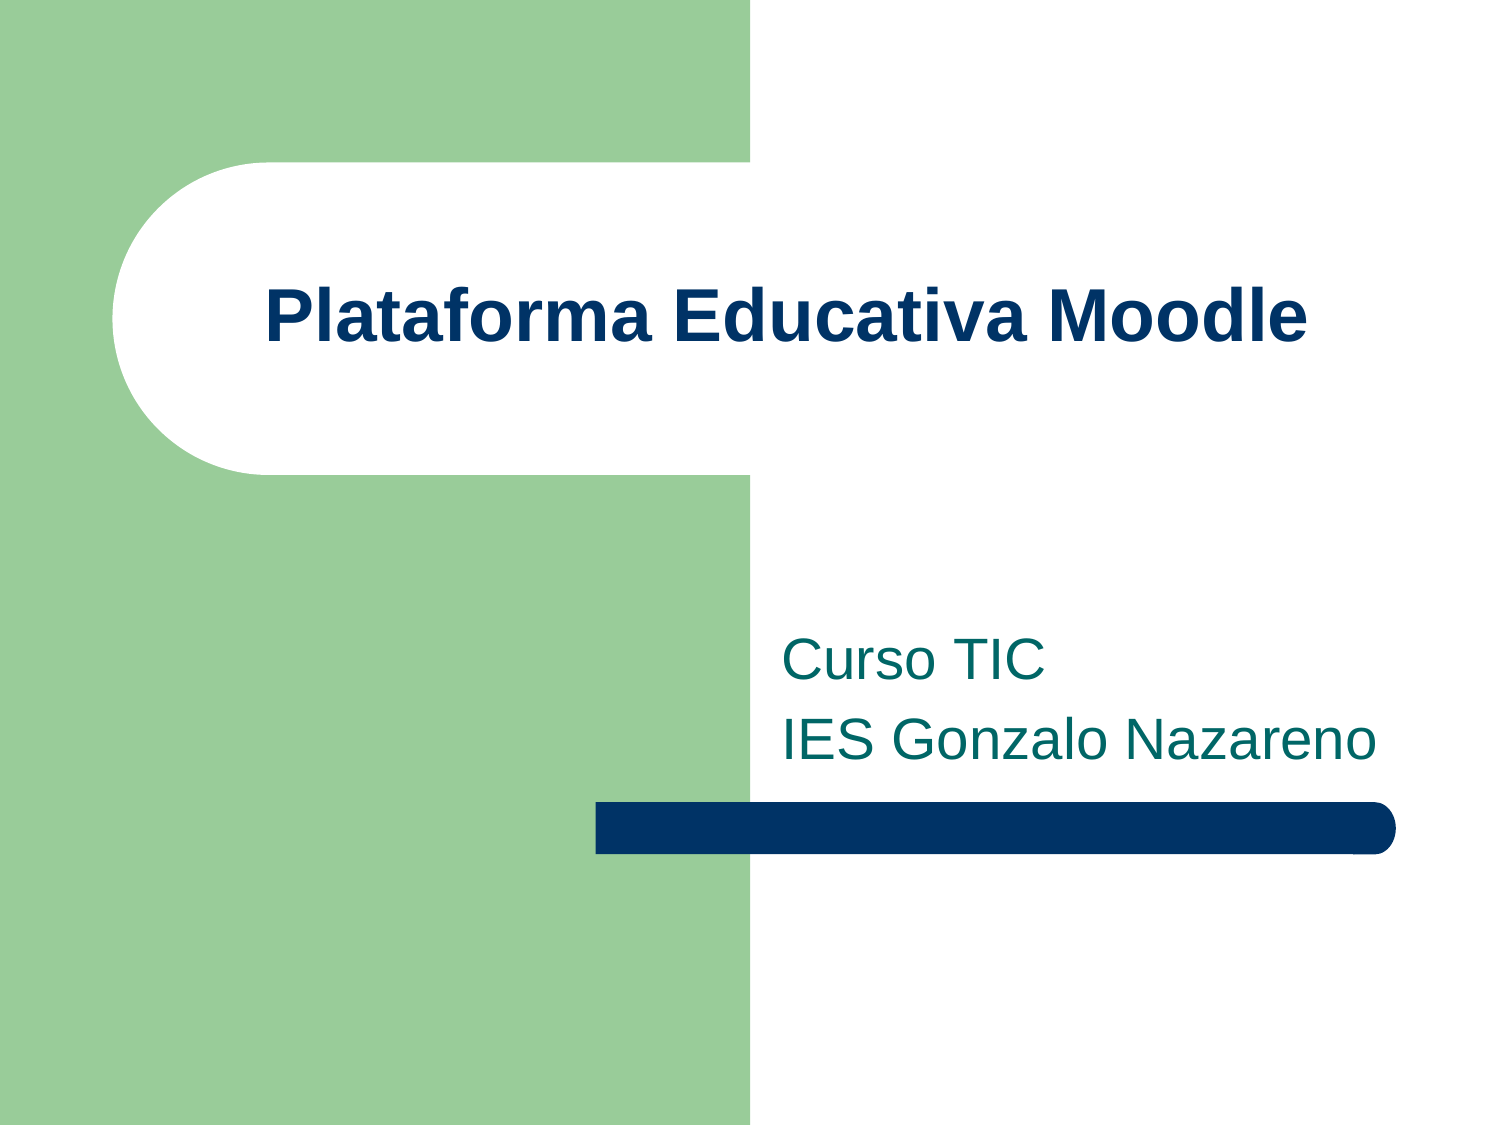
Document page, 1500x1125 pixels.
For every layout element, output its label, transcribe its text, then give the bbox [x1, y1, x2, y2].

subtitle Curso TIC IES Gonzalo Nazareno [766, 480, 1426, 780]
title Plataforma Educativa Moodle [112, 162, 1463, 475]
